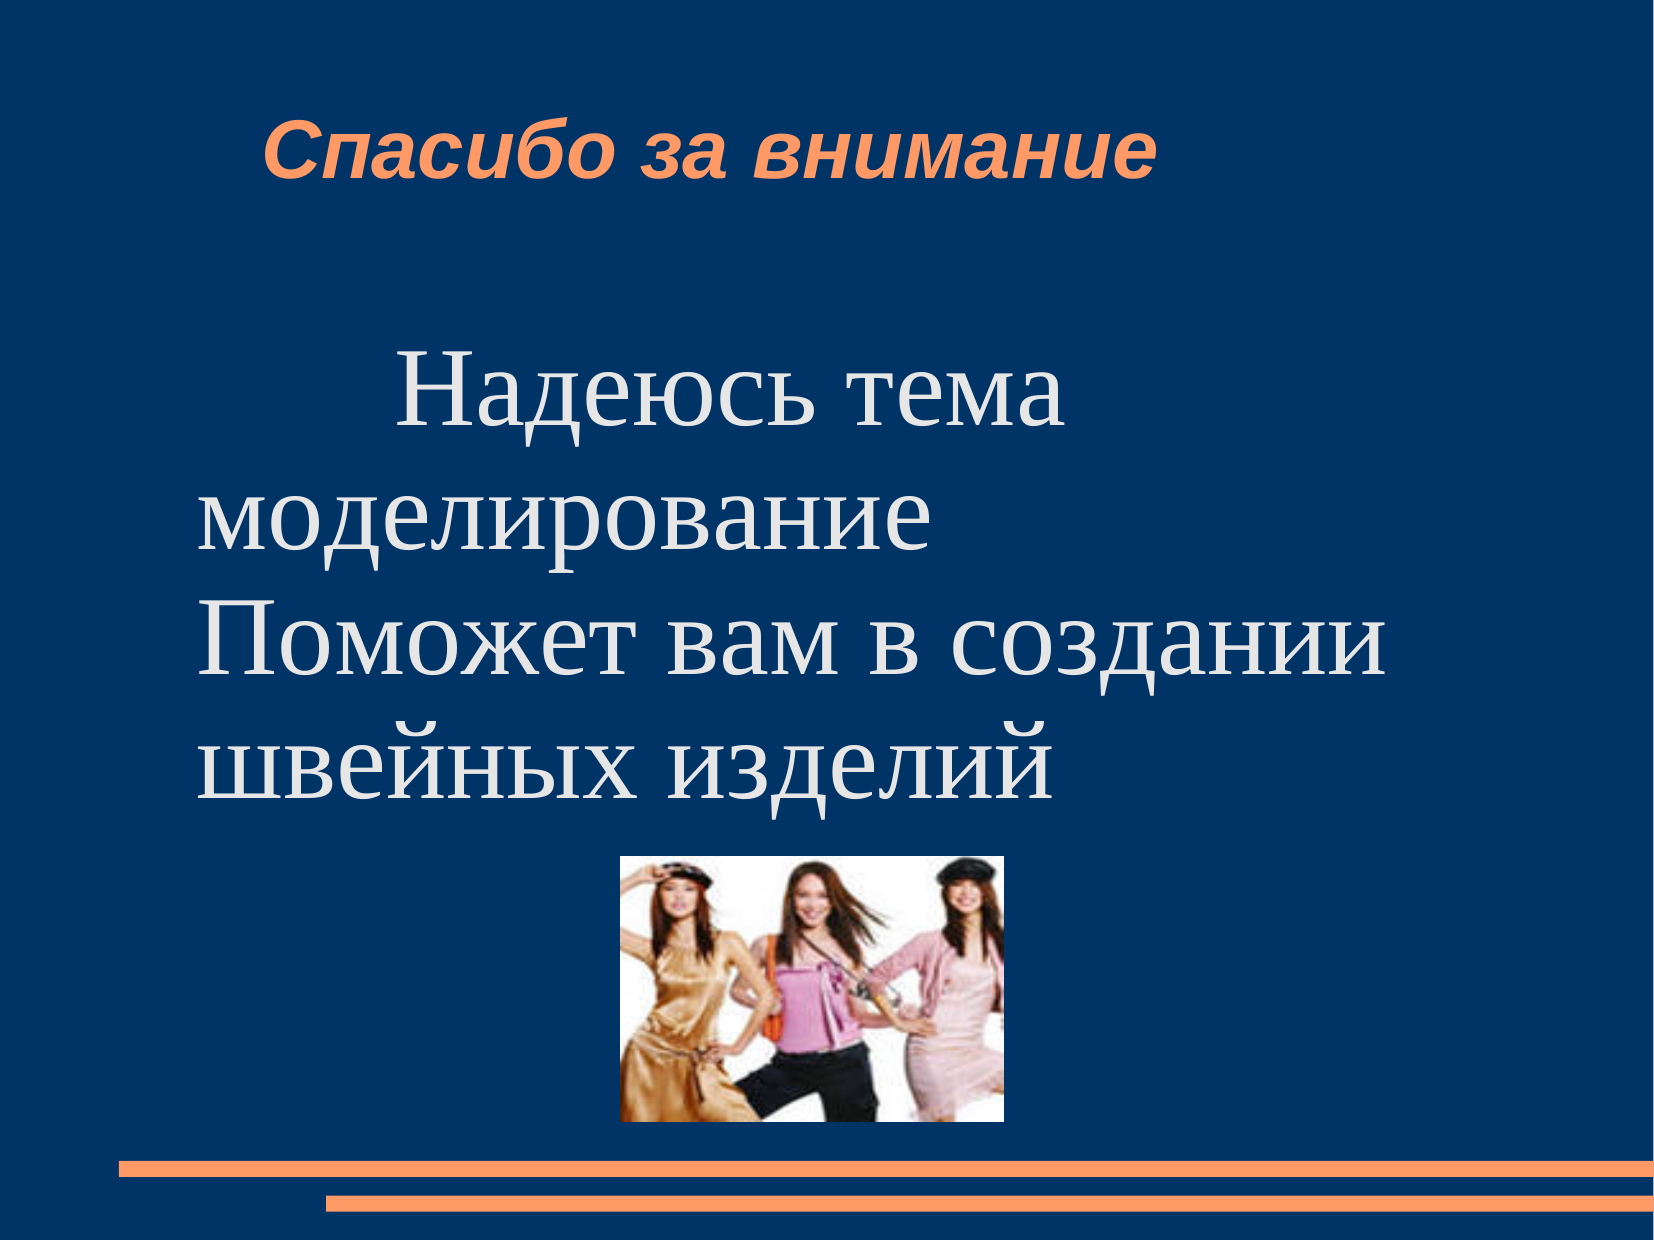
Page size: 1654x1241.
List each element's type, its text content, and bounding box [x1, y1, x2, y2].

title Спасибо за внимание [121, 46, 1534, 254]
picture [620, 856, 1004, 1123]
list Надеюсь тема моделирование Поможет вам в создании швейных изделий [125, 324, 1565, 1135]
